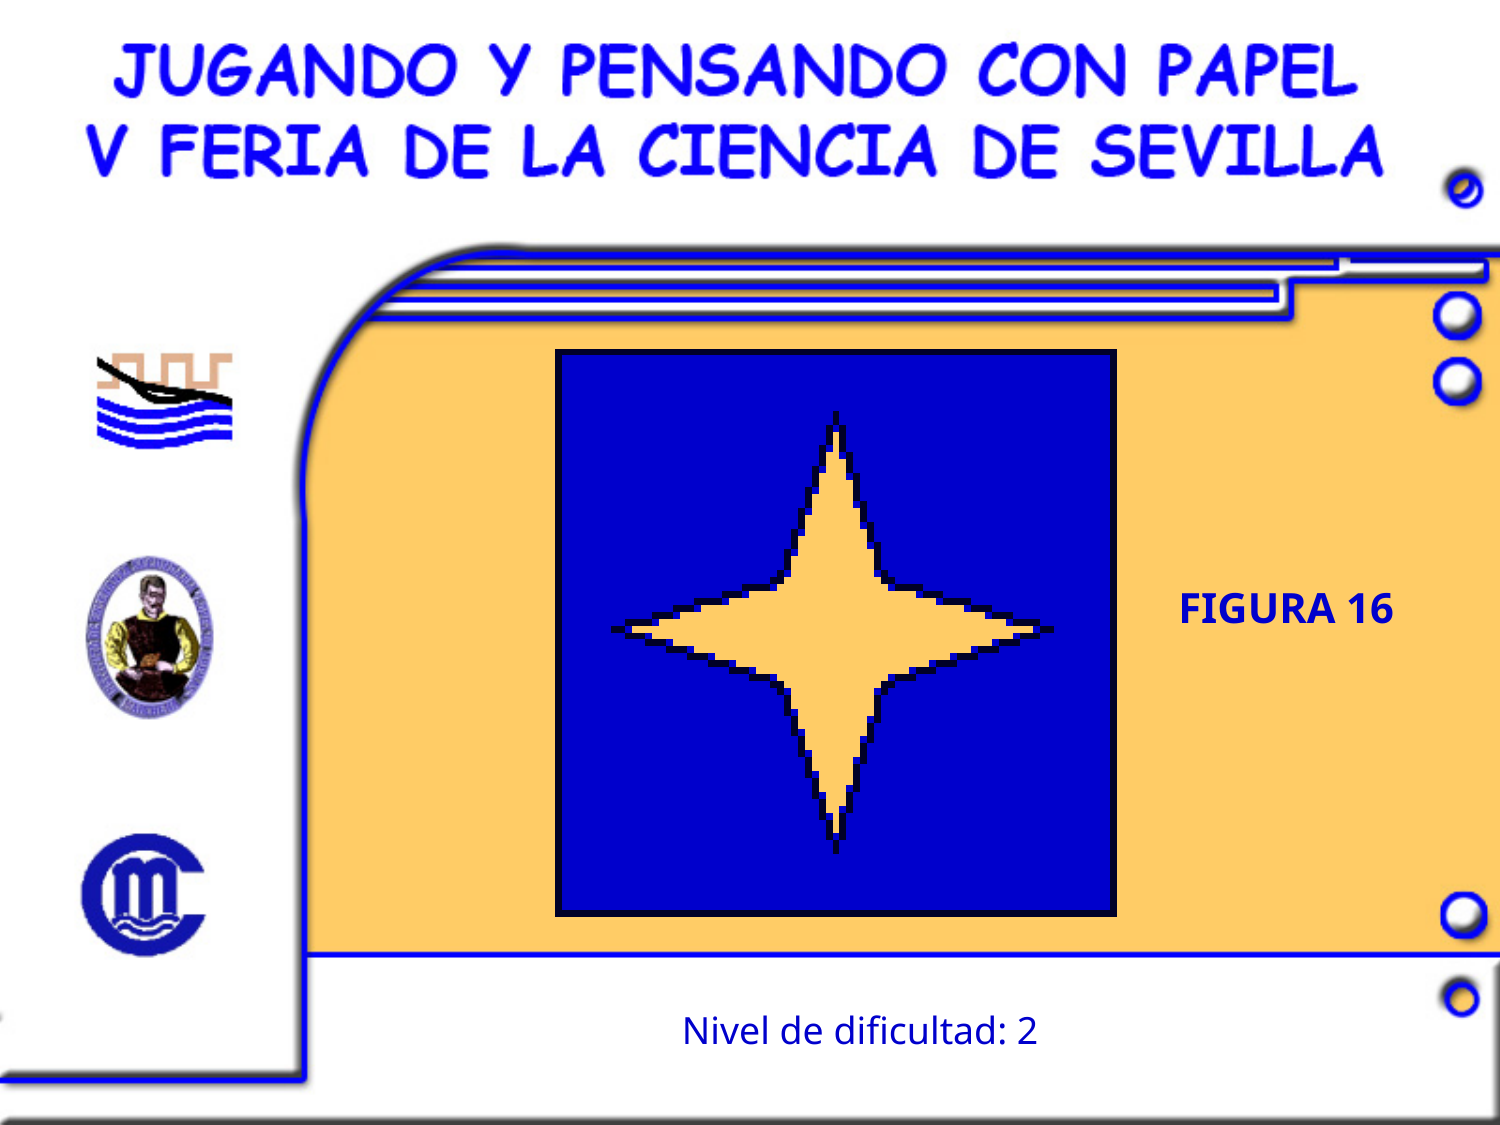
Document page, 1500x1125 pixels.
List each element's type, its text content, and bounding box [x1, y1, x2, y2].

text_box Nivel de dificultad: 2 [667, 999, 1058, 1060]
text_box FIGURA 16 [1163, 574, 1436, 640]
picture [0, 0, 1500, 1125]
